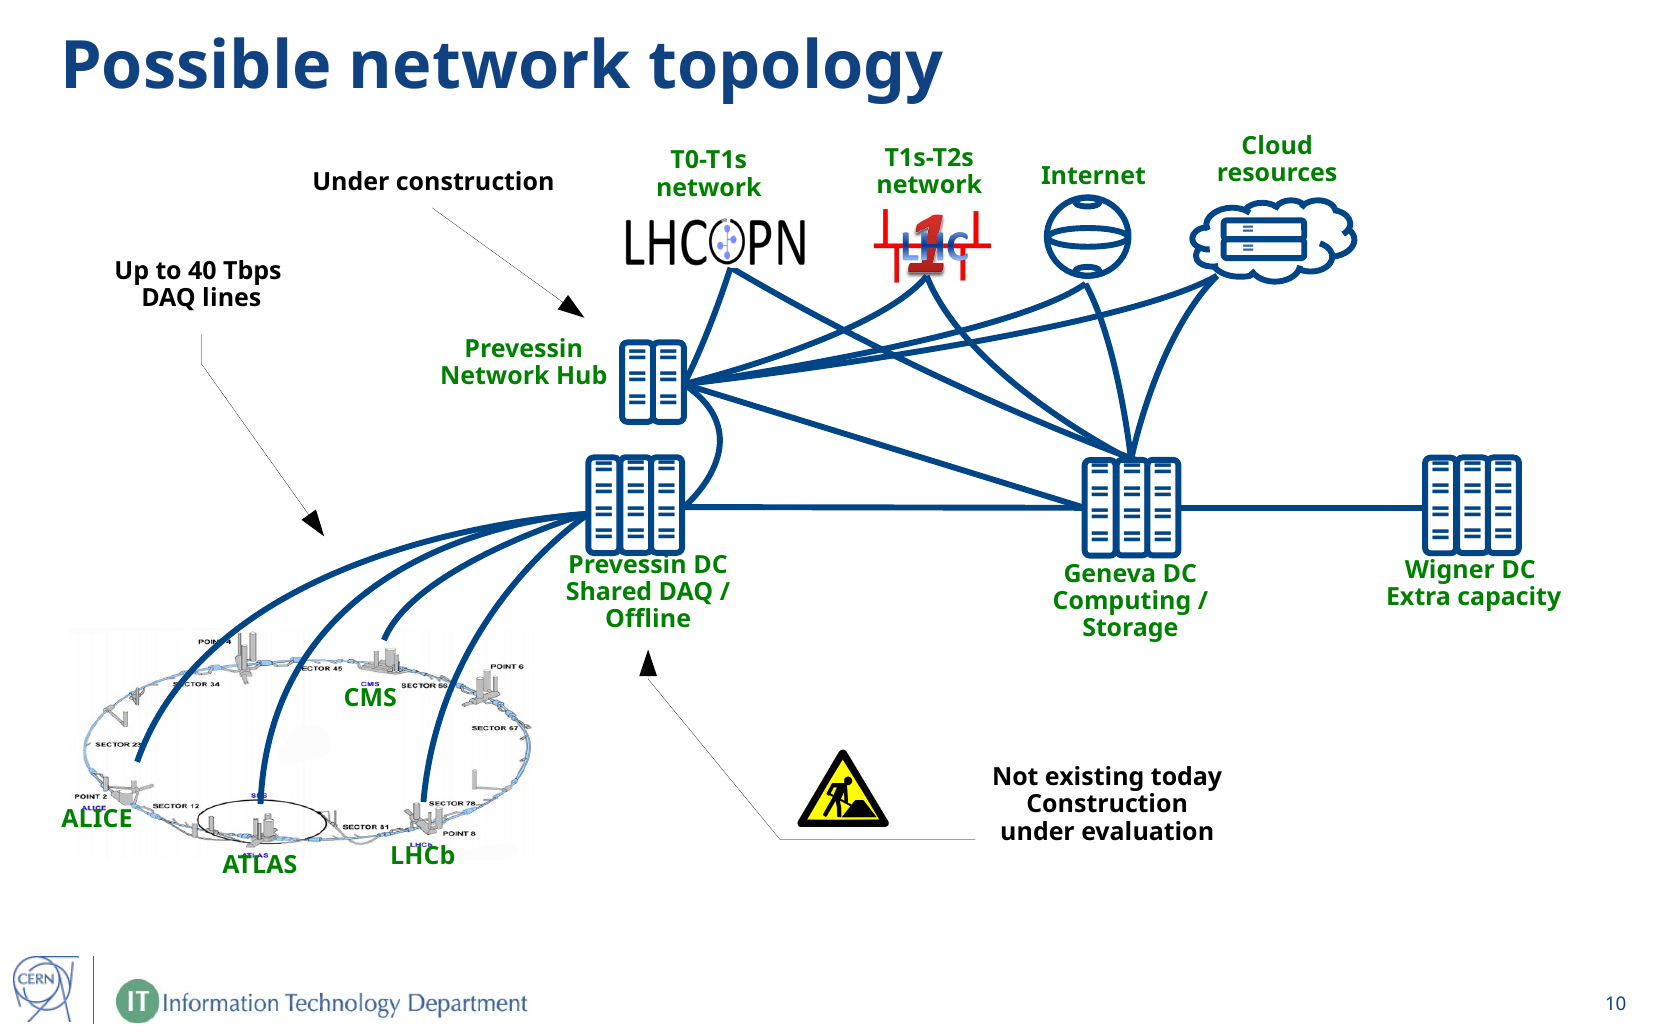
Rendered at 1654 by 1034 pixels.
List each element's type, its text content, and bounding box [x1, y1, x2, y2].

text_box T1s-T2s network [830, 137, 1029, 214]
text_box = [1223, 220, 1305, 239]
text_box Up to 40 Tbps DAQ lines [24, 249, 378, 335]
text_box = = = = [1116, 459, 1147, 556]
text_box Internet [994, 155, 1193, 205]
text_box T0-T1s network [610, 139, 808, 216]
text_box Prevessin Network Hub [392, 328, 655, 434]
picture [795, 746, 891, 830]
text_box ALICE [35, 798, 159, 848]
text_box = [1223, 239, 1305, 259]
text_box Prevessin DC Shared DAQ / Offline [517, 544, 780, 650]
text_box = = = = [588, 457, 620, 554]
text_box = = = = [1425, 457, 1457, 554]
text_box Geneva DC Computing / Storage [999, 553, 1262, 660]
picture [13, 956, 79, 1032]
text_box = = = = [1487, 457, 1519, 554]
text_box Cloud resources [1178, 125, 1376, 202]
picture [920, 283, 928, 289]
picture [624, 215, 808, 268]
text_box Not existing today Construction under evaluation [975, 756, 1240, 923]
text_box Under construction [257, 161, 611, 216]
text_box LHCb [361, 835, 485, 885]
text_box = = = = [1147, 459, 1179, 556]
text_box = = = [655, 342, 684, 422]
picture [116, 979, 788, 1023]
title Possible network topology [60, 0, 1528, 138]
text_box Wigner DC Extra capacity [1344, 549, 1597, 638]
picture [70, 628, 538, 860]
text_box CMS [308, 677, 432, 726]
text_box ATLAS [198, 844, 322, 894]
picture [867, 214, 996, 289]
text_box = = = = [1457, 457, 1488, 554]
text_box = = = = [620, 457, 651, 553]
text_box = = = = [651, 457, 683, 553]
text_box = = = = [1084, 460, 1116, 556]
